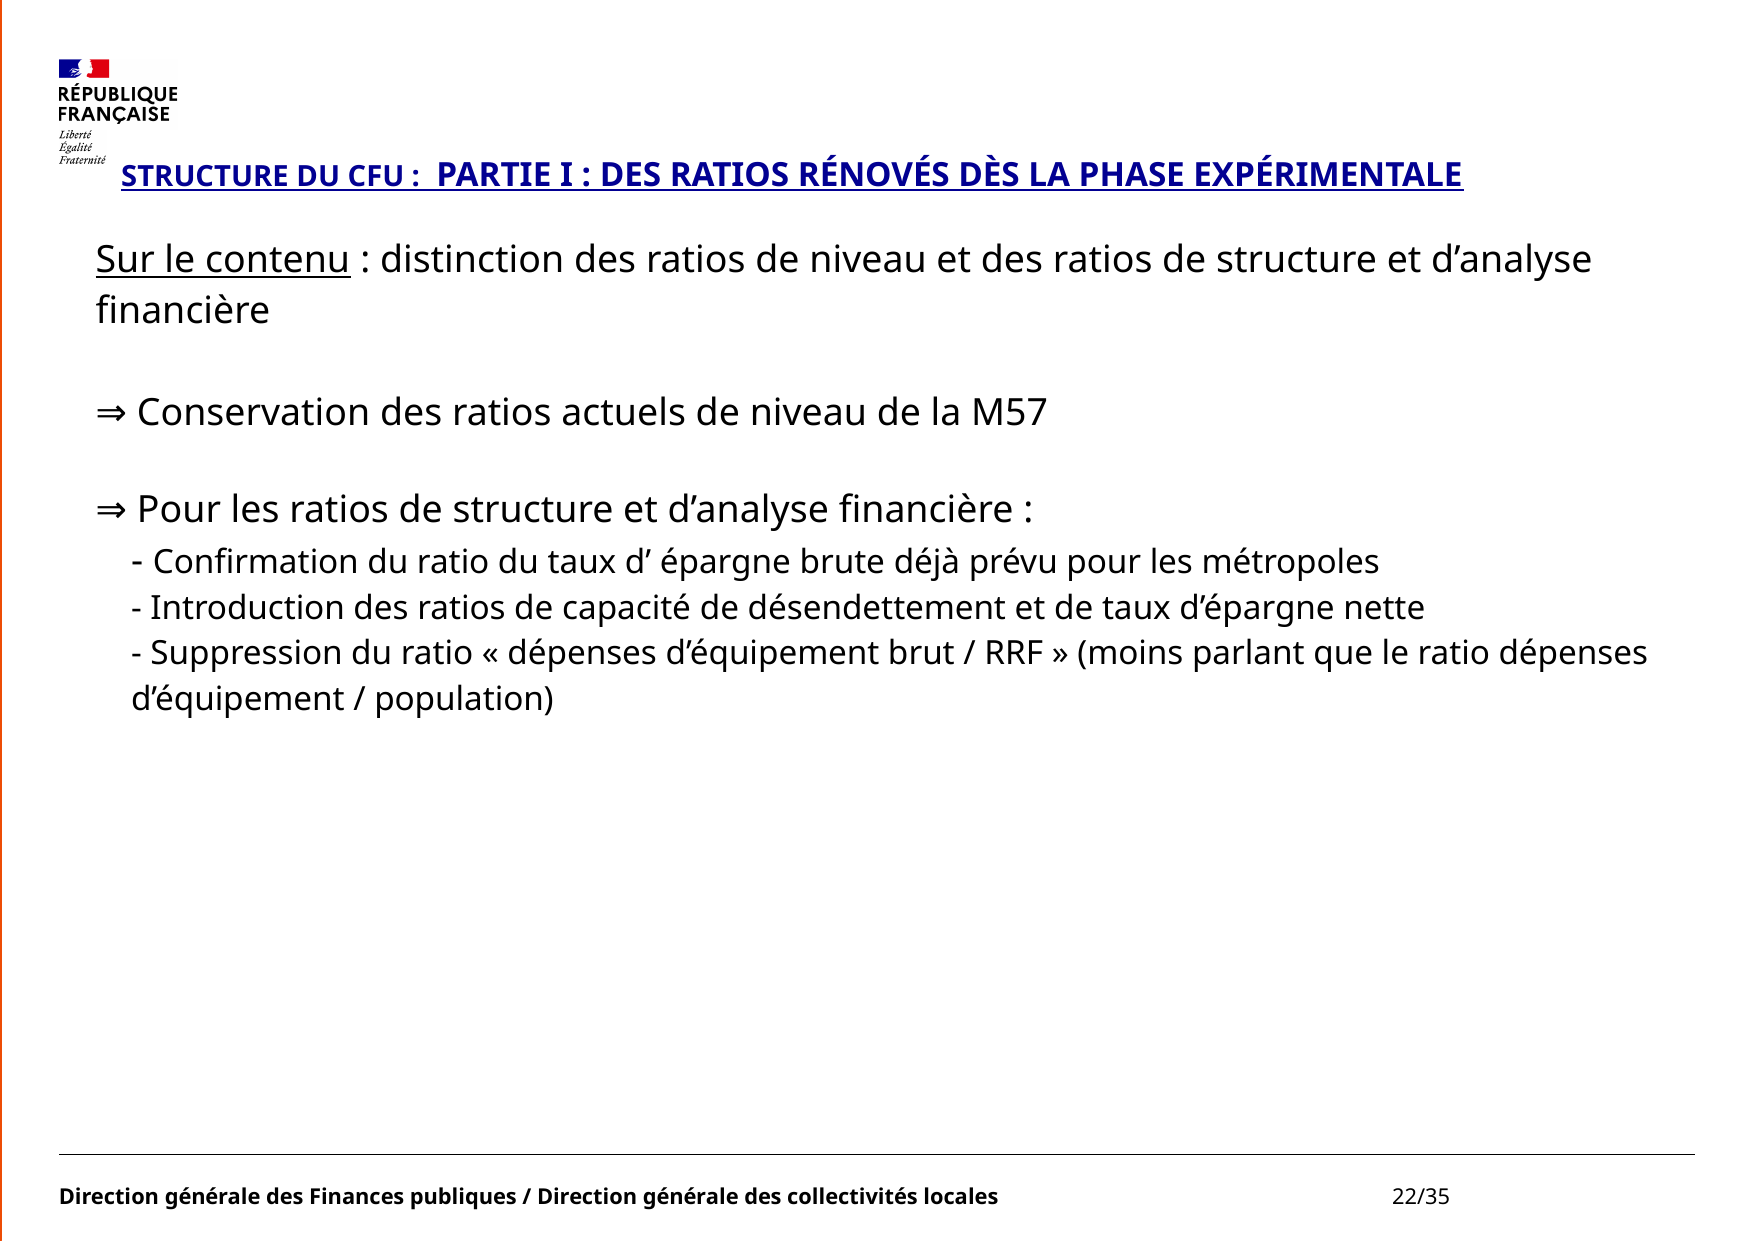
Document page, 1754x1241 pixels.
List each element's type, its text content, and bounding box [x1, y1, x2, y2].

text_box STRUCTURE DU CFU : PARTIE I : DES RATIOS RÉNOVÉS DÈS LA PHASE EXPÉRIMENTALE [106, 129, 1719, 250]
text_box Sur le contenu : distinction des ratios de niveau et des ratios de structure et d’analyse financière ⇒ Conservation des ratios actuels de niveau de la M57 ⇒ Pour les ratios de structure et d’analyse financière : - Confirmation du ratio du taux d’ épargne brute déjà prévu pour les métropoles - Introduction des ratios de capacité de désendettement et de taux d’épargne nette - Suppression du ratio « dépenses d’équipement brut / RRF » (moins parlant que le ratio dépenses d’équipement / population) [60, 232, 1697, 751]
picture [59, 59, 178, 164]
